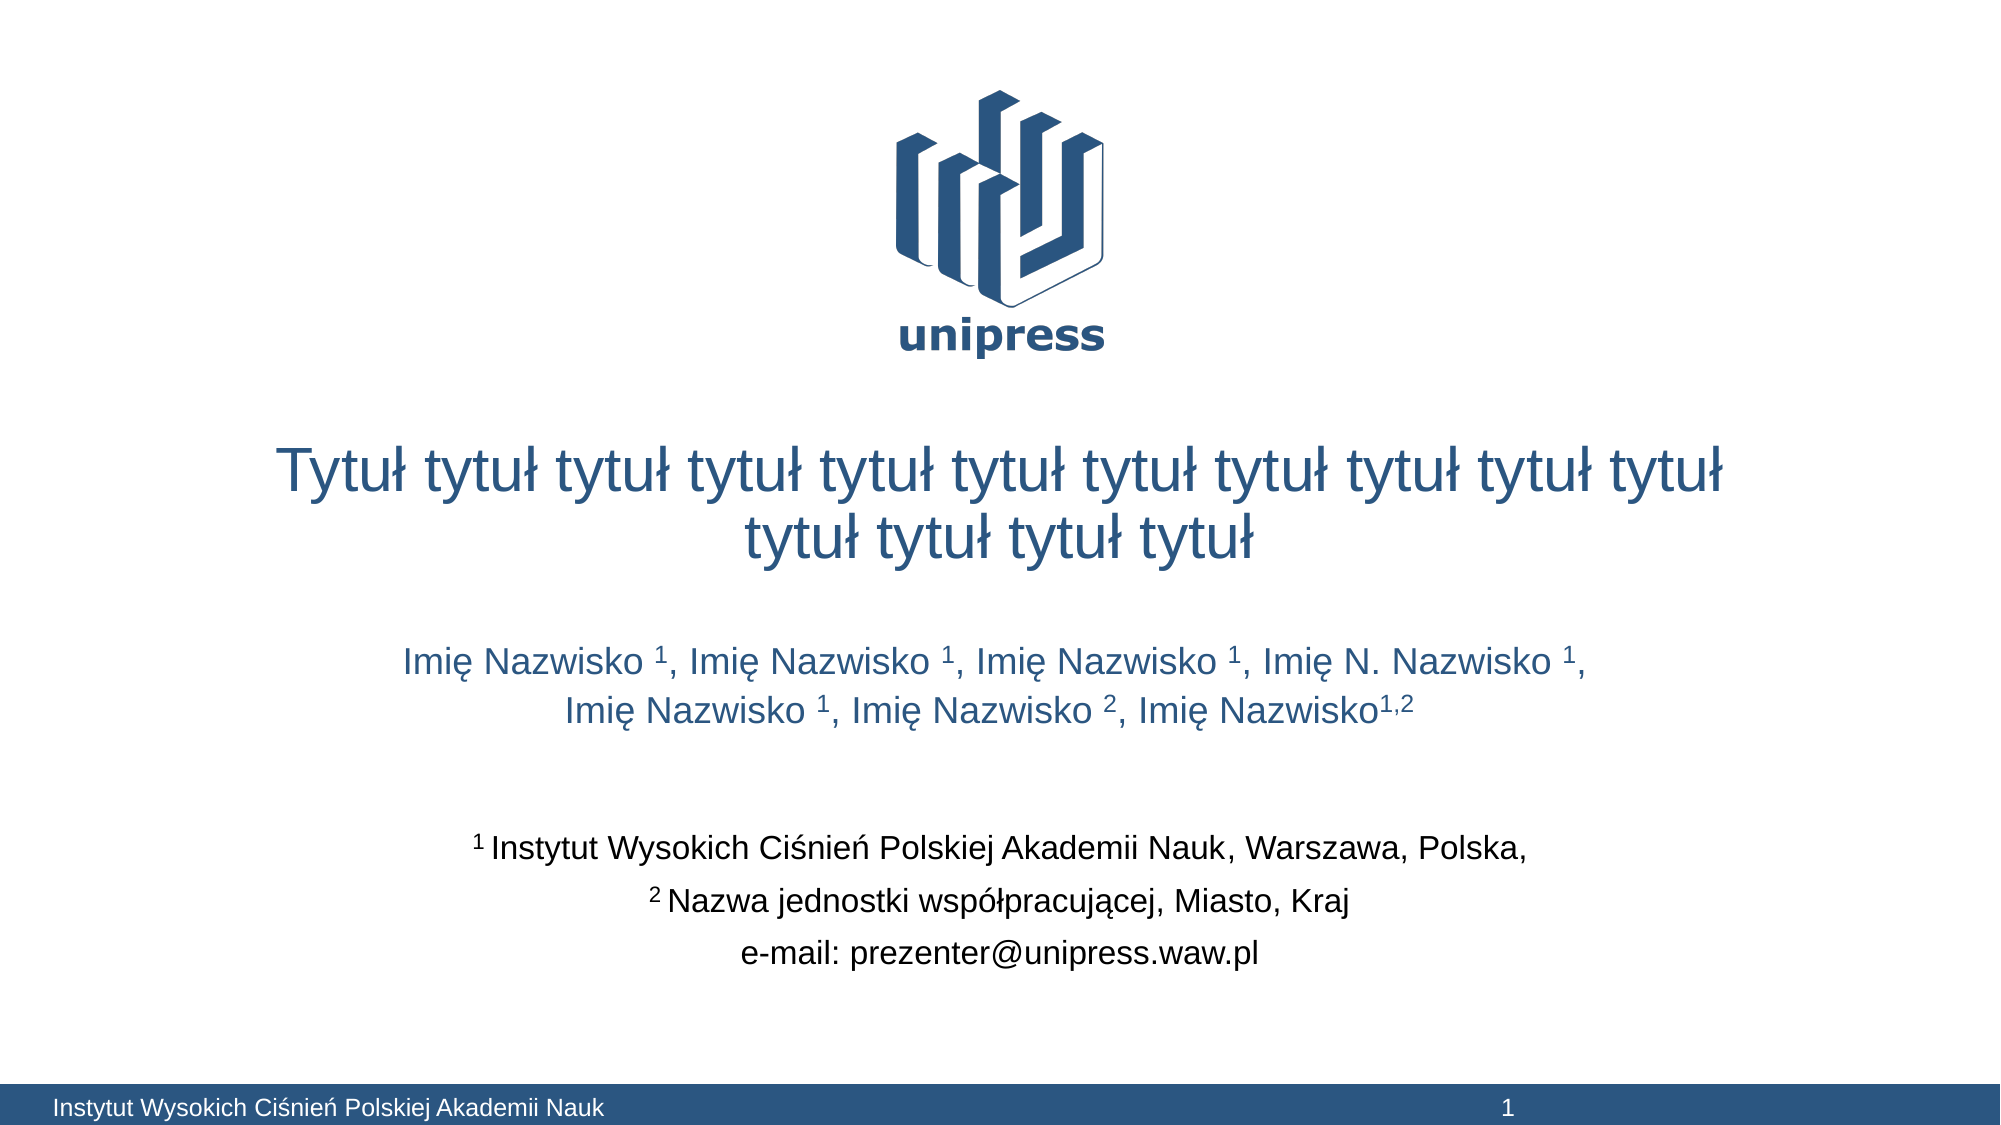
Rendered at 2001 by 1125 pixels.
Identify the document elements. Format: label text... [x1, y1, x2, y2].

text_box 1 [1485, 1084, 1936, 1125]
subtitle Imię Nazwisko 1, Imię Nazwisko 1, Imię Nazwisko 1, Imię N. Nazwisko 1, Imię Nazwisko 1, Imię Nazwisko 2, Imię Nazwisko1,2 [249, 624, 1750, 780]
title Tytuł tytuł tytuł tytuł tytuł tytuł tytuł tytuł tytuł tytuł tytuł tytuł tytuł tytuł tytuł [249, 401, 1750, 609]
text_box 1 Instytut Wysokich Ciśnień Polskiej Akademii Nauk, Warszawa, Polska, 2 Nazwa jednostki współpracującej, Miasto, Kraj e-mail: prezenter@unipress.waw.pl [0, 818, 2000, 1022]
